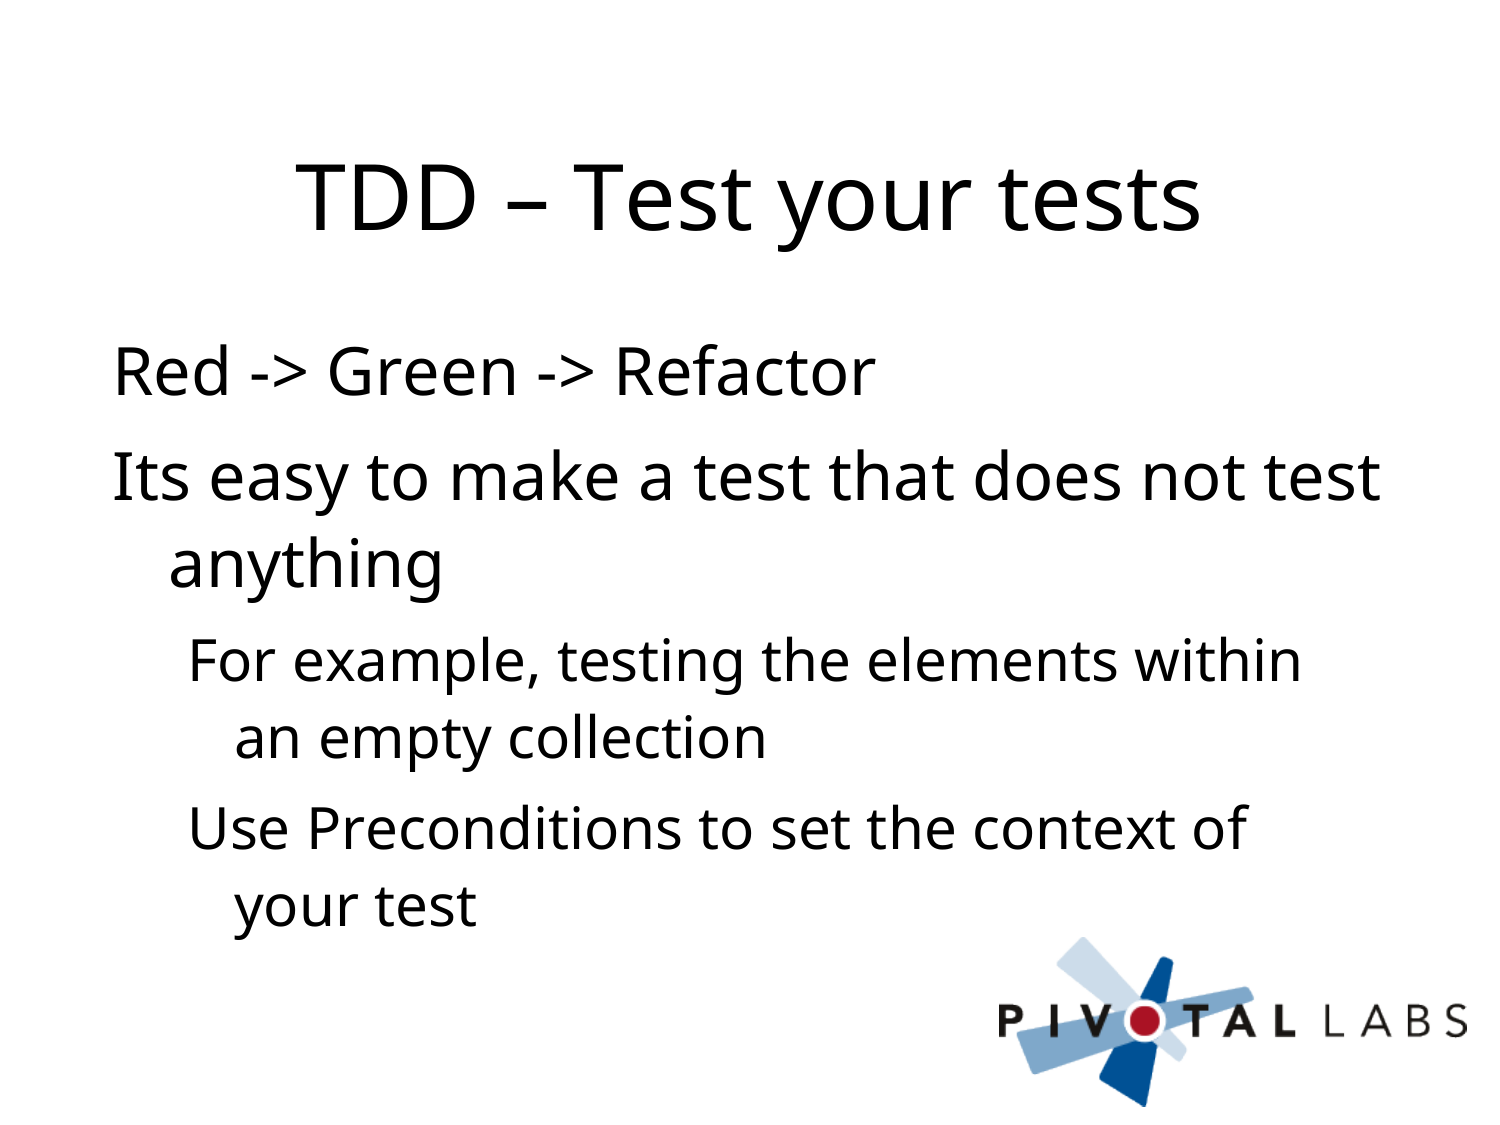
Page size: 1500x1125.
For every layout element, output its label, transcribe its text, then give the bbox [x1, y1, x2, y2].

title TDD – Test your tests [112, 76, 1388, 312]
list Red -> Green -> Refactor Its easy to make a test that does not test anything For example, testing the elements within an empty collection Use Preconditions to set the context of your test [112, 324, 1388, 1000]
picture [999, 937, 1467, 1107]
